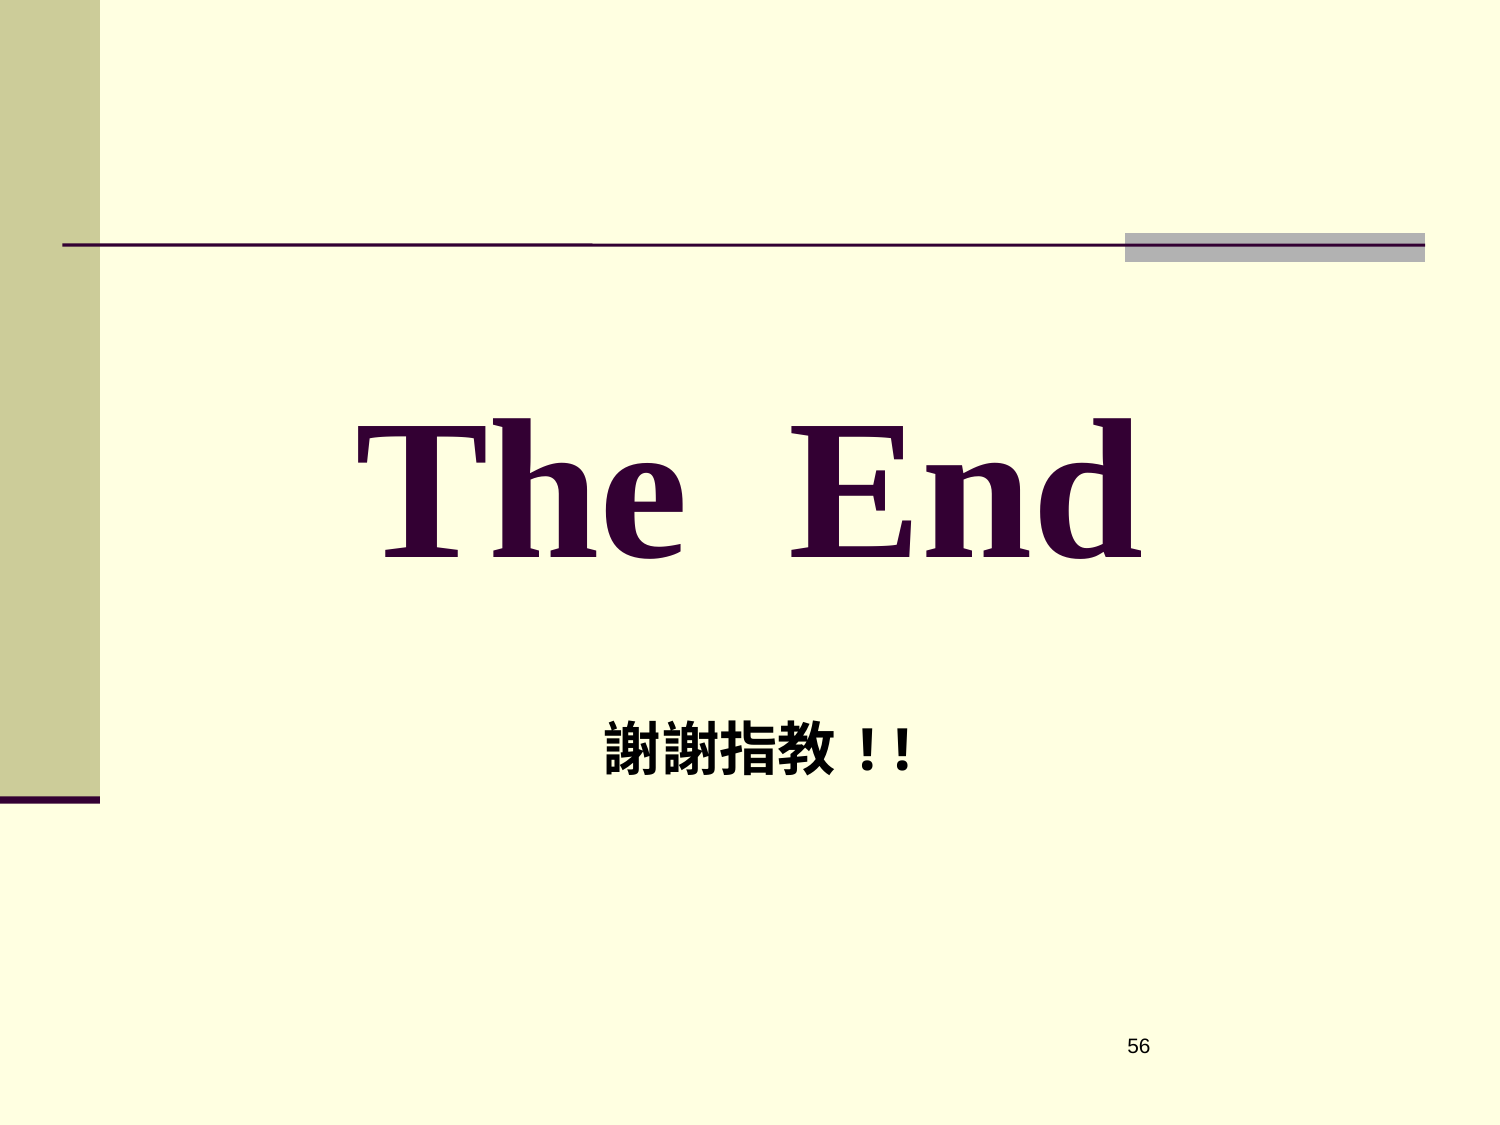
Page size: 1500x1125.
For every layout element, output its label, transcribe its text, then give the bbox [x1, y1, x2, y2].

title The End [112, 349, 1388, 591]
subtitle 謝謝指教!! [265, 704, 1258, 992]
text_box [1112, 1025, 1426, 1101]
